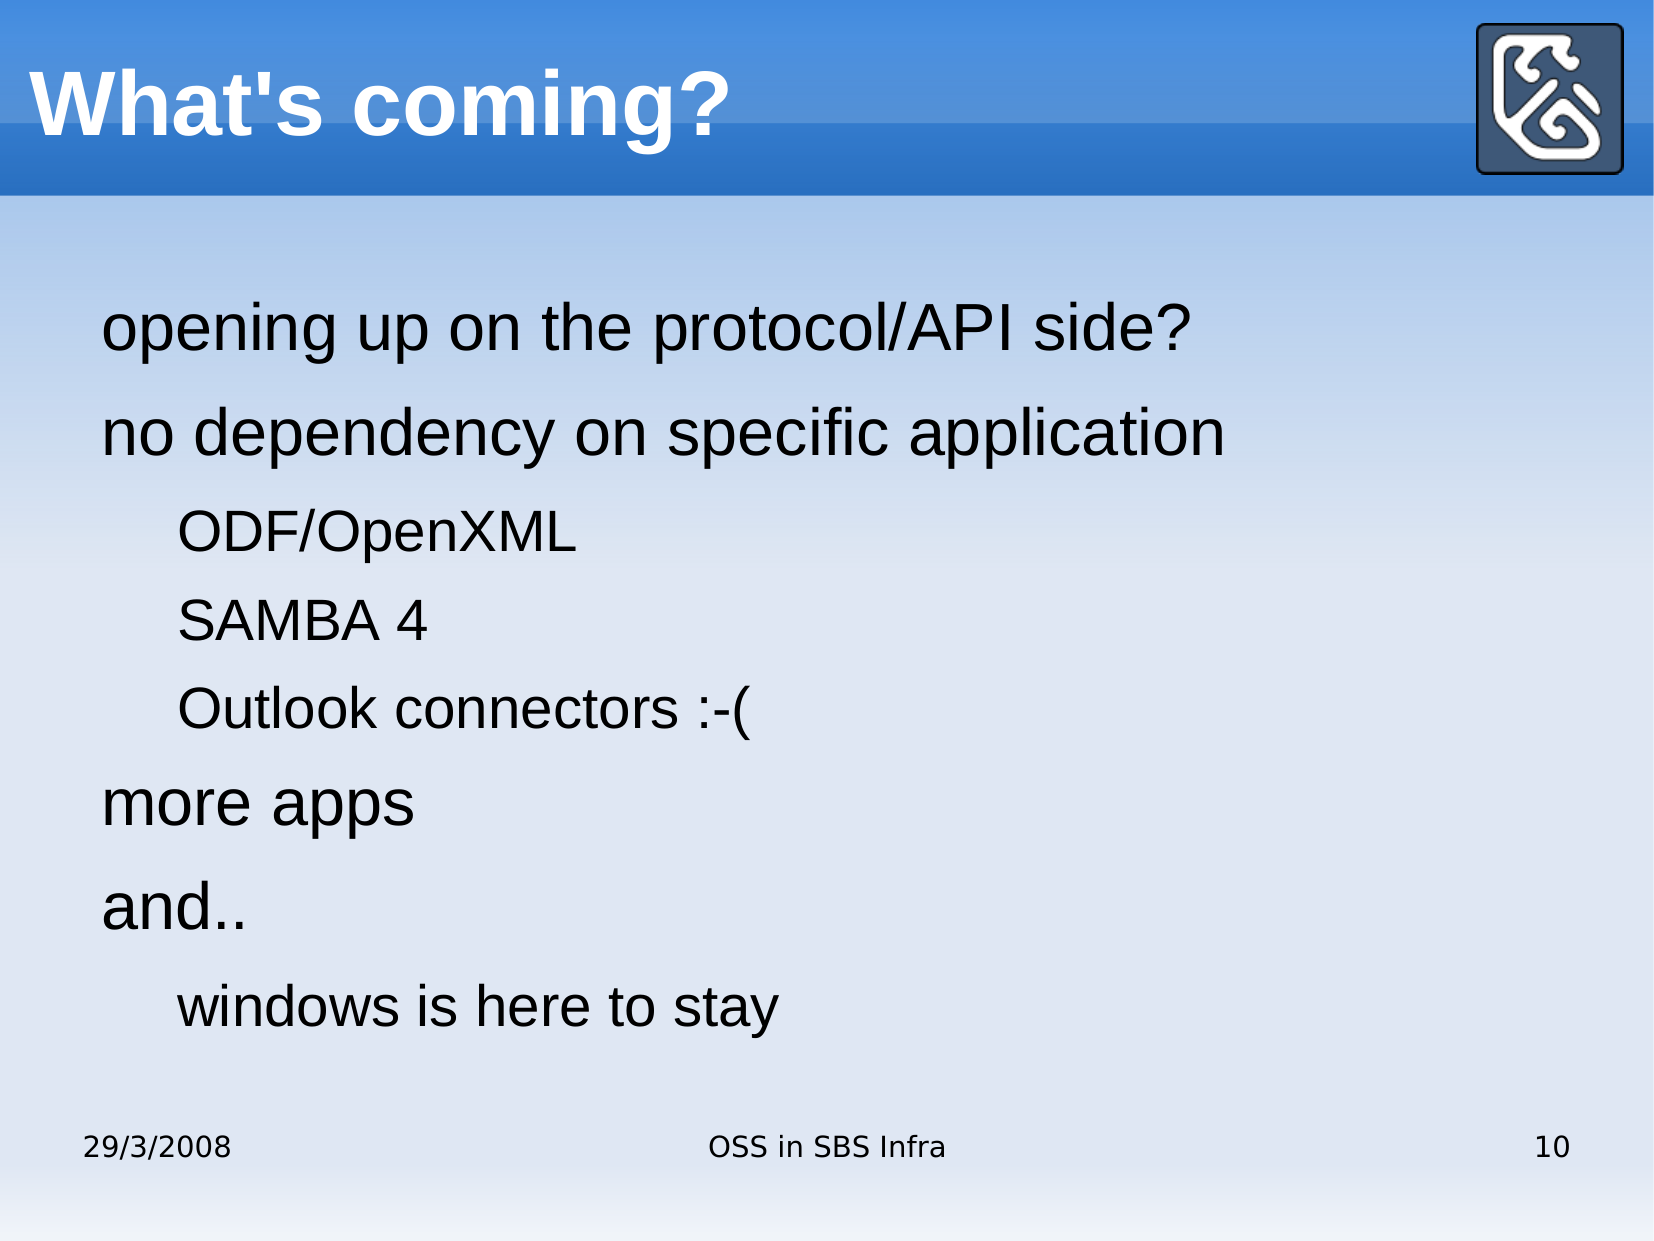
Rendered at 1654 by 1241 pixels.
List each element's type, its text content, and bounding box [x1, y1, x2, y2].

list opening up on the protocol/API side? no dependency on specific application ODF/OpenXML SAMBA 4 Outlook connectors :-( more apps and.. windows is here to stay [82, 290, 1571, 1094]
title What's coming? [29, 0, 1388, 208]
picture [0, 0, 1654, 1241]
